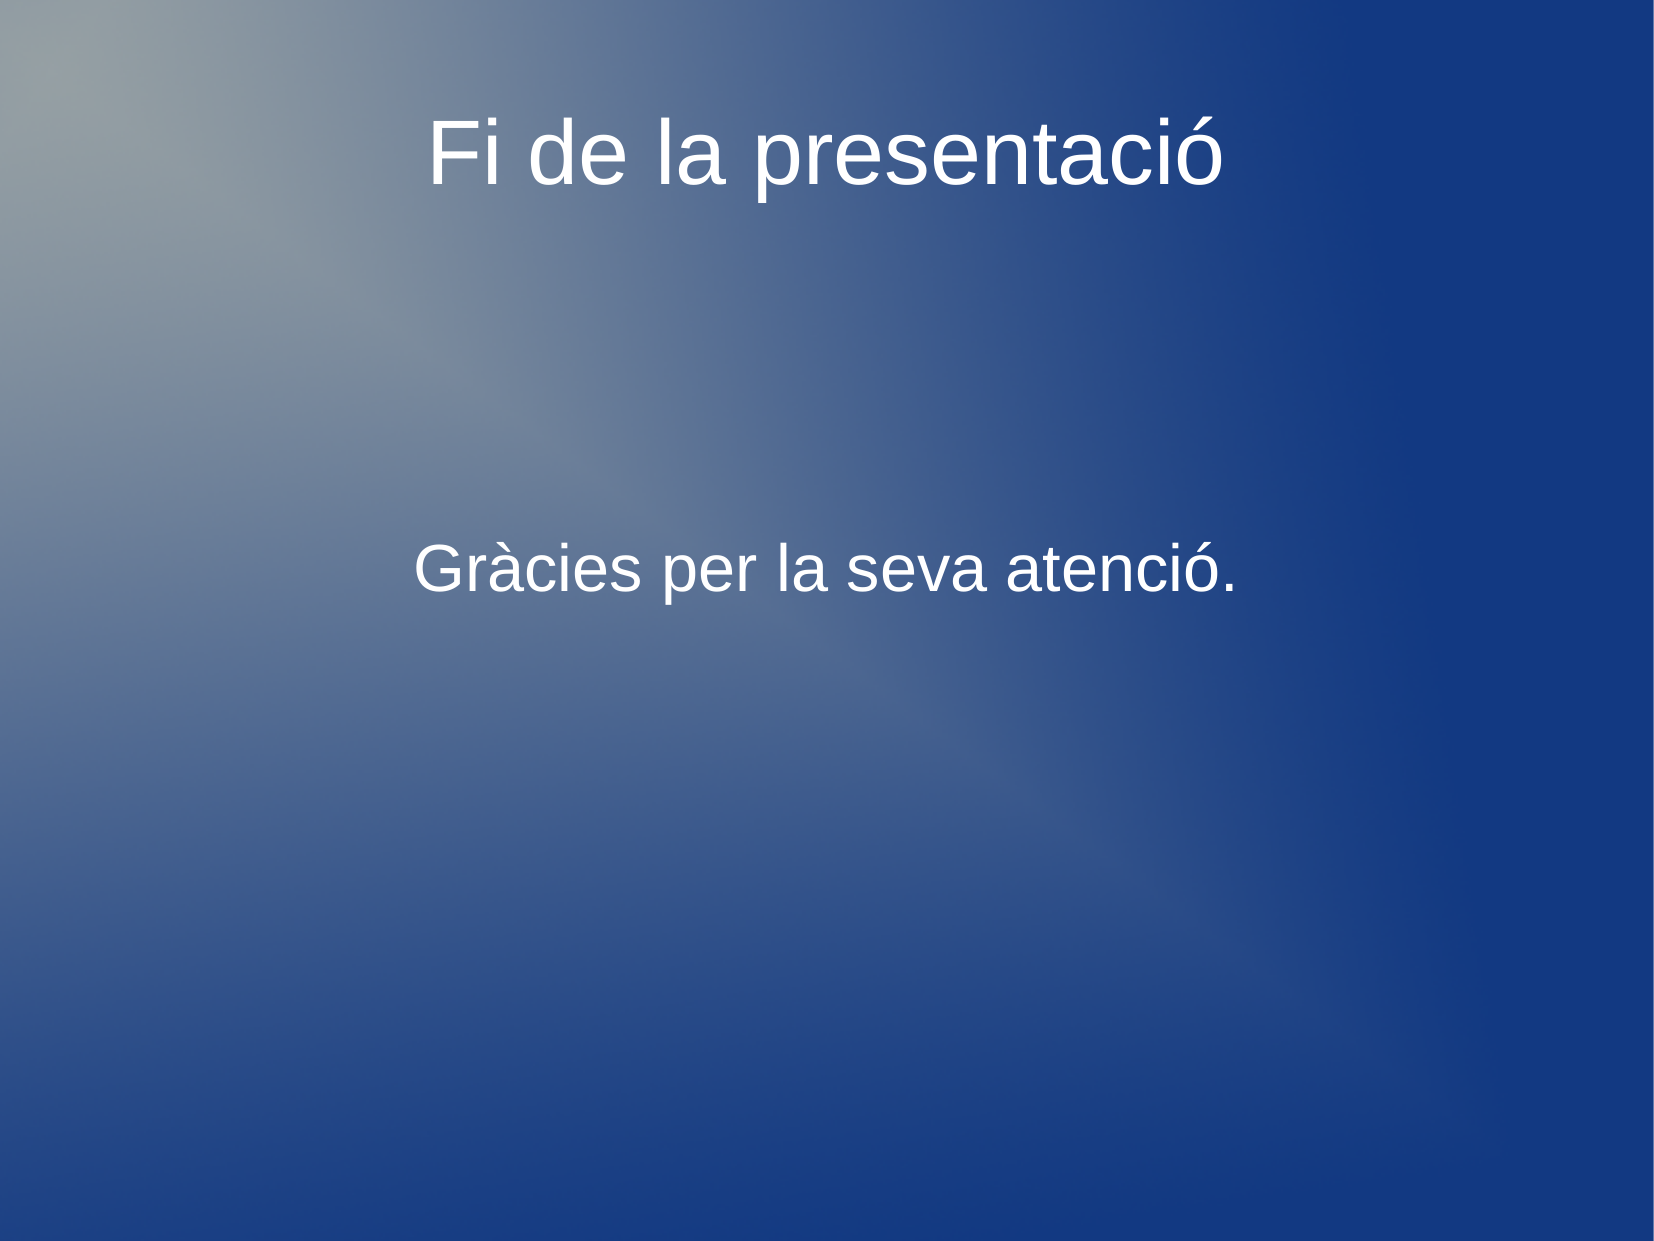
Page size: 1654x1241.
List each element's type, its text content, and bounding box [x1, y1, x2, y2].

picture [0, 0, 1654, 1241]
list Gràcies per la seva atenció. [82, 531, 1571, 1057]
title Fi de la presentació [82, 49, 1571, 257]
